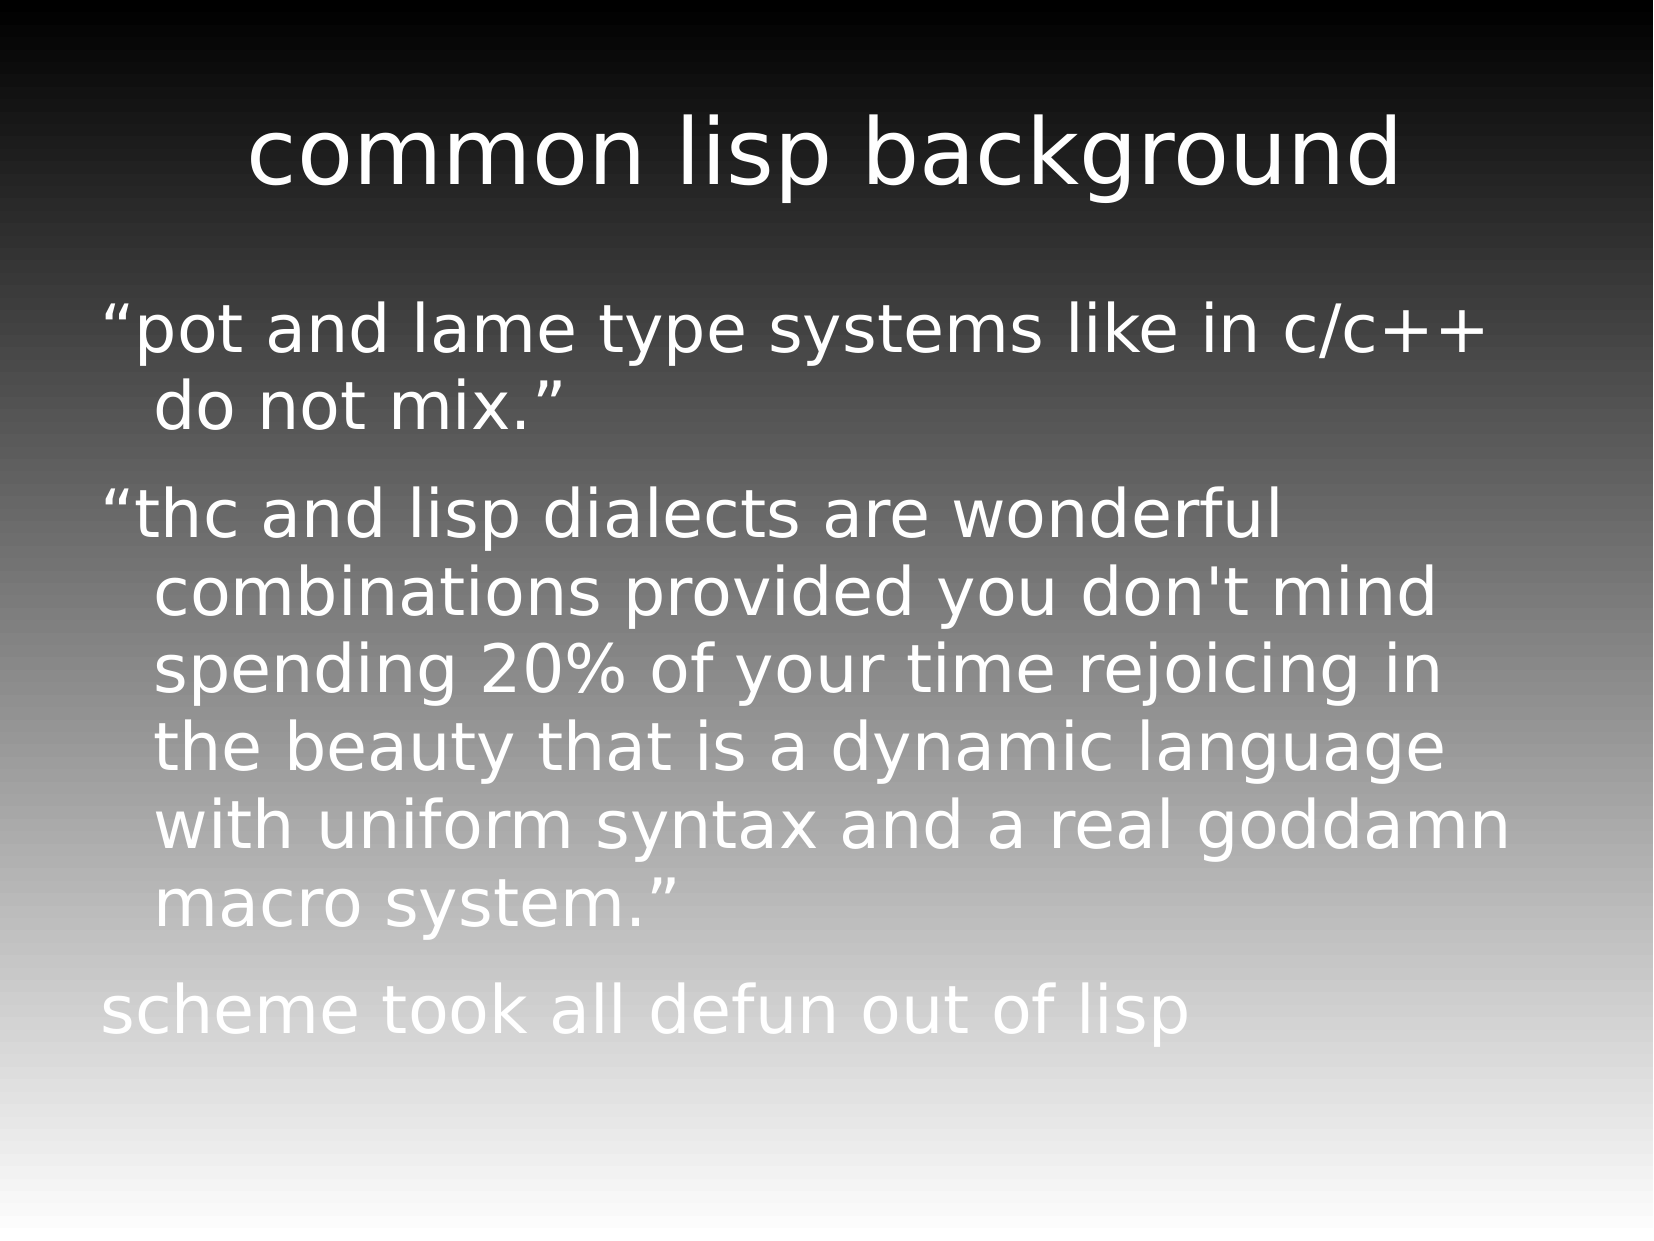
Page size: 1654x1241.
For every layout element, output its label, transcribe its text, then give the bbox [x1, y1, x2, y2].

list “pot and lame type systems like in c/c++ do not mix.” “thc and lisp dialects are wonderful combinations provided you don't mind spending 20% of your time rejoicing in the beauty that is a dynamic language with uniform syntax and a real goddamn macro system.” scheme took all defun out of lisp [82, 290, 1571, 1109]
title common lisp background [82, 49, 1571, 257]
